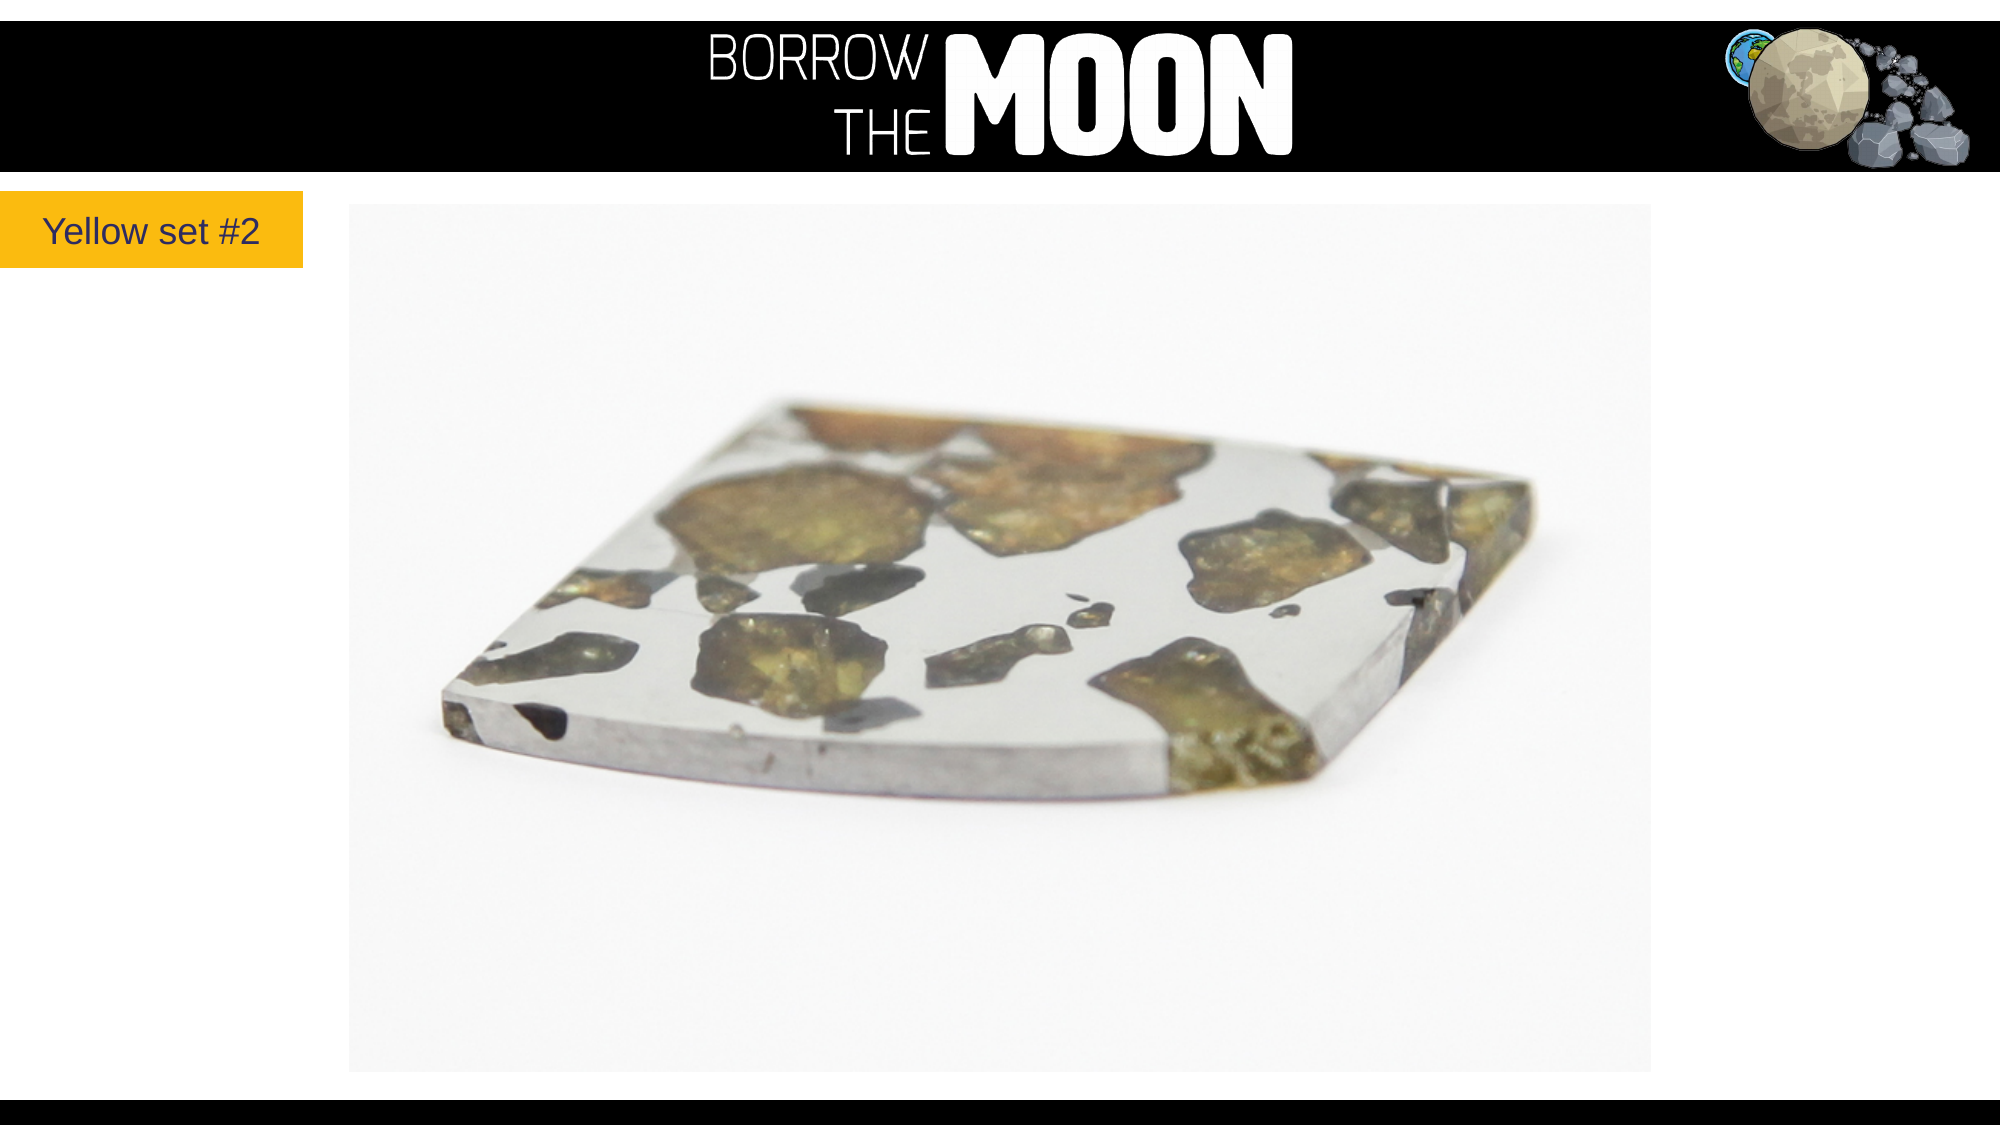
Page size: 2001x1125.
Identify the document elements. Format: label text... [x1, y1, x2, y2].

text_box Yellow set #2 [0, 191, 303, 268]
picture [349, 204, 1651, 1072]
